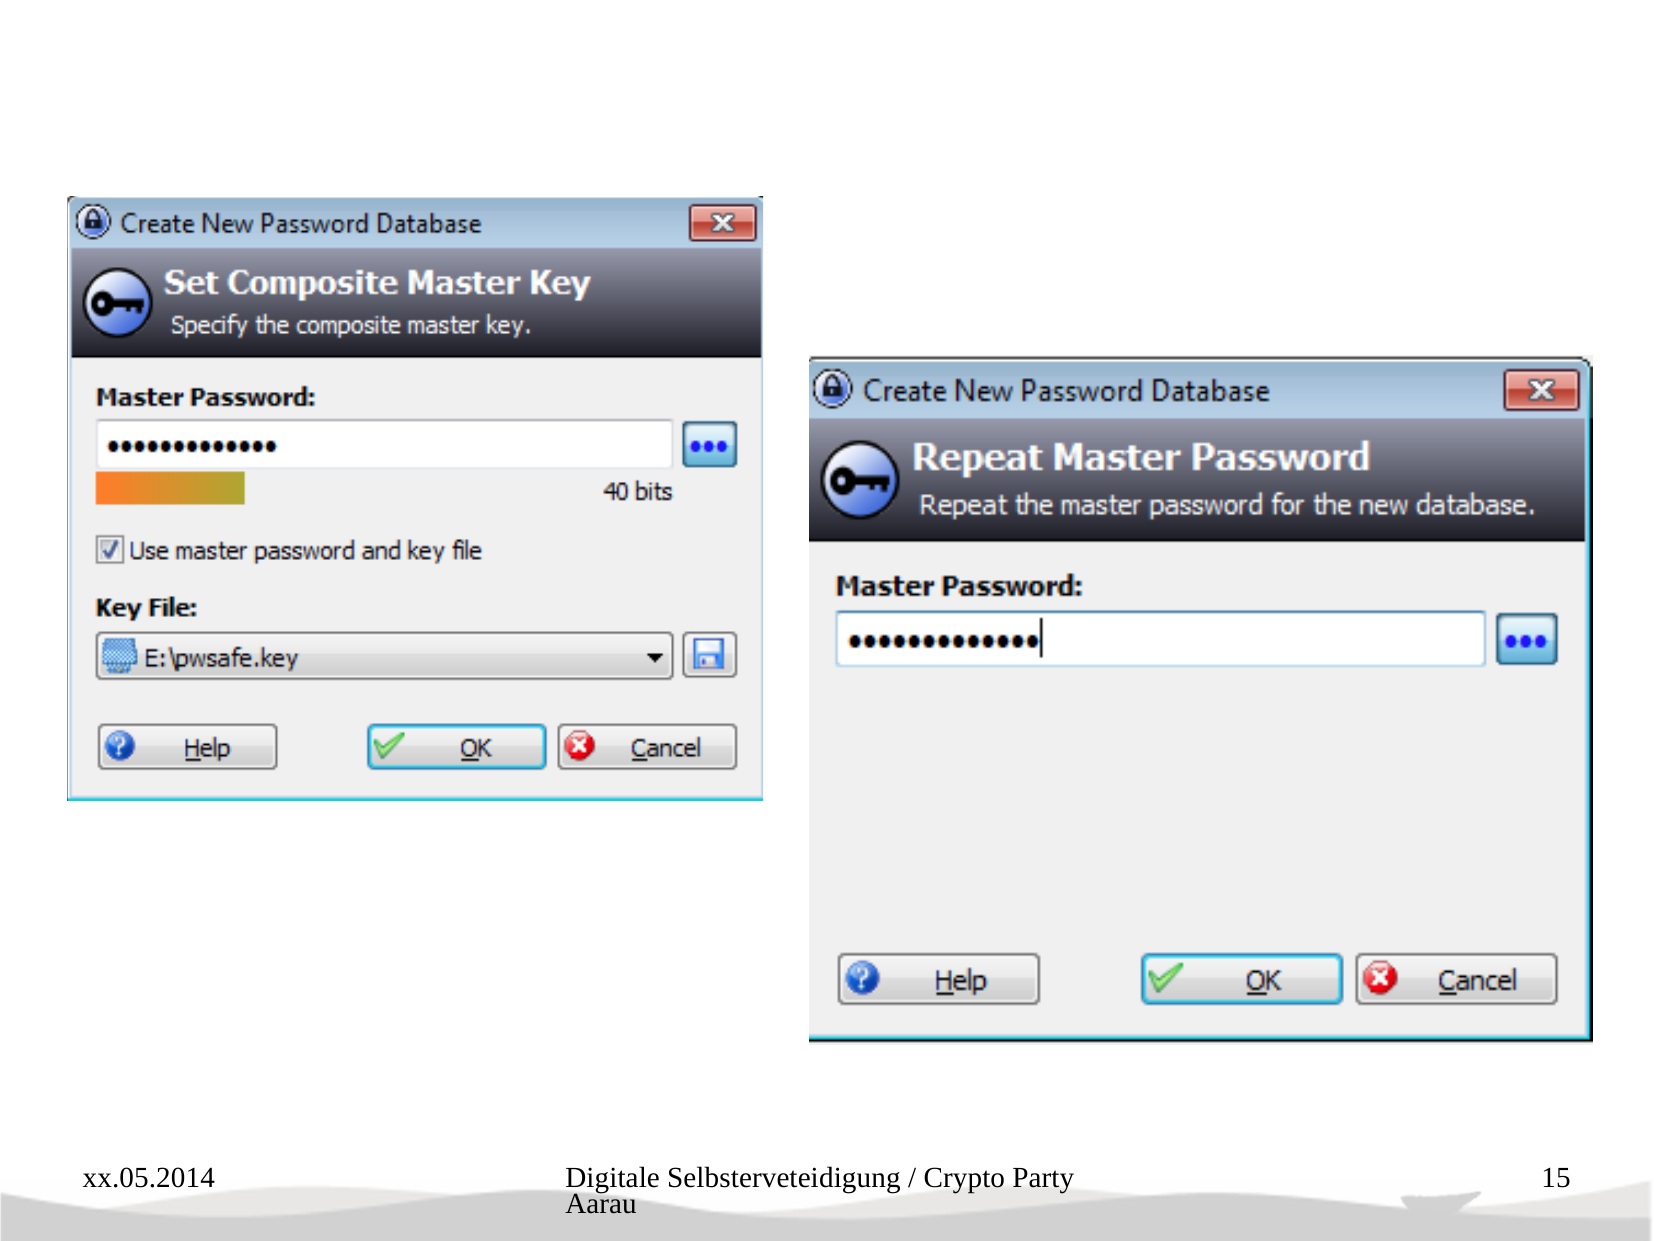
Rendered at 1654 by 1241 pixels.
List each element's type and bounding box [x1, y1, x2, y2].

picture [994, 1179, 1001, 1186]
picture [708, 1179, 715, 1186]
picture [823, 1179, 829, 1186]
picture [67, 196, 764, 801]
picture [123, 1179, 130, 1186]
picture [860, 1179, 866, 1186]
picture [174, 1179, 181, 1186]
picture [972, 1179, 978, 1186]
picture [0, 1179, 1654, 1241]
picture [809, 355, 1593, 1045]
picture [571, 1179, 582, 1186]
